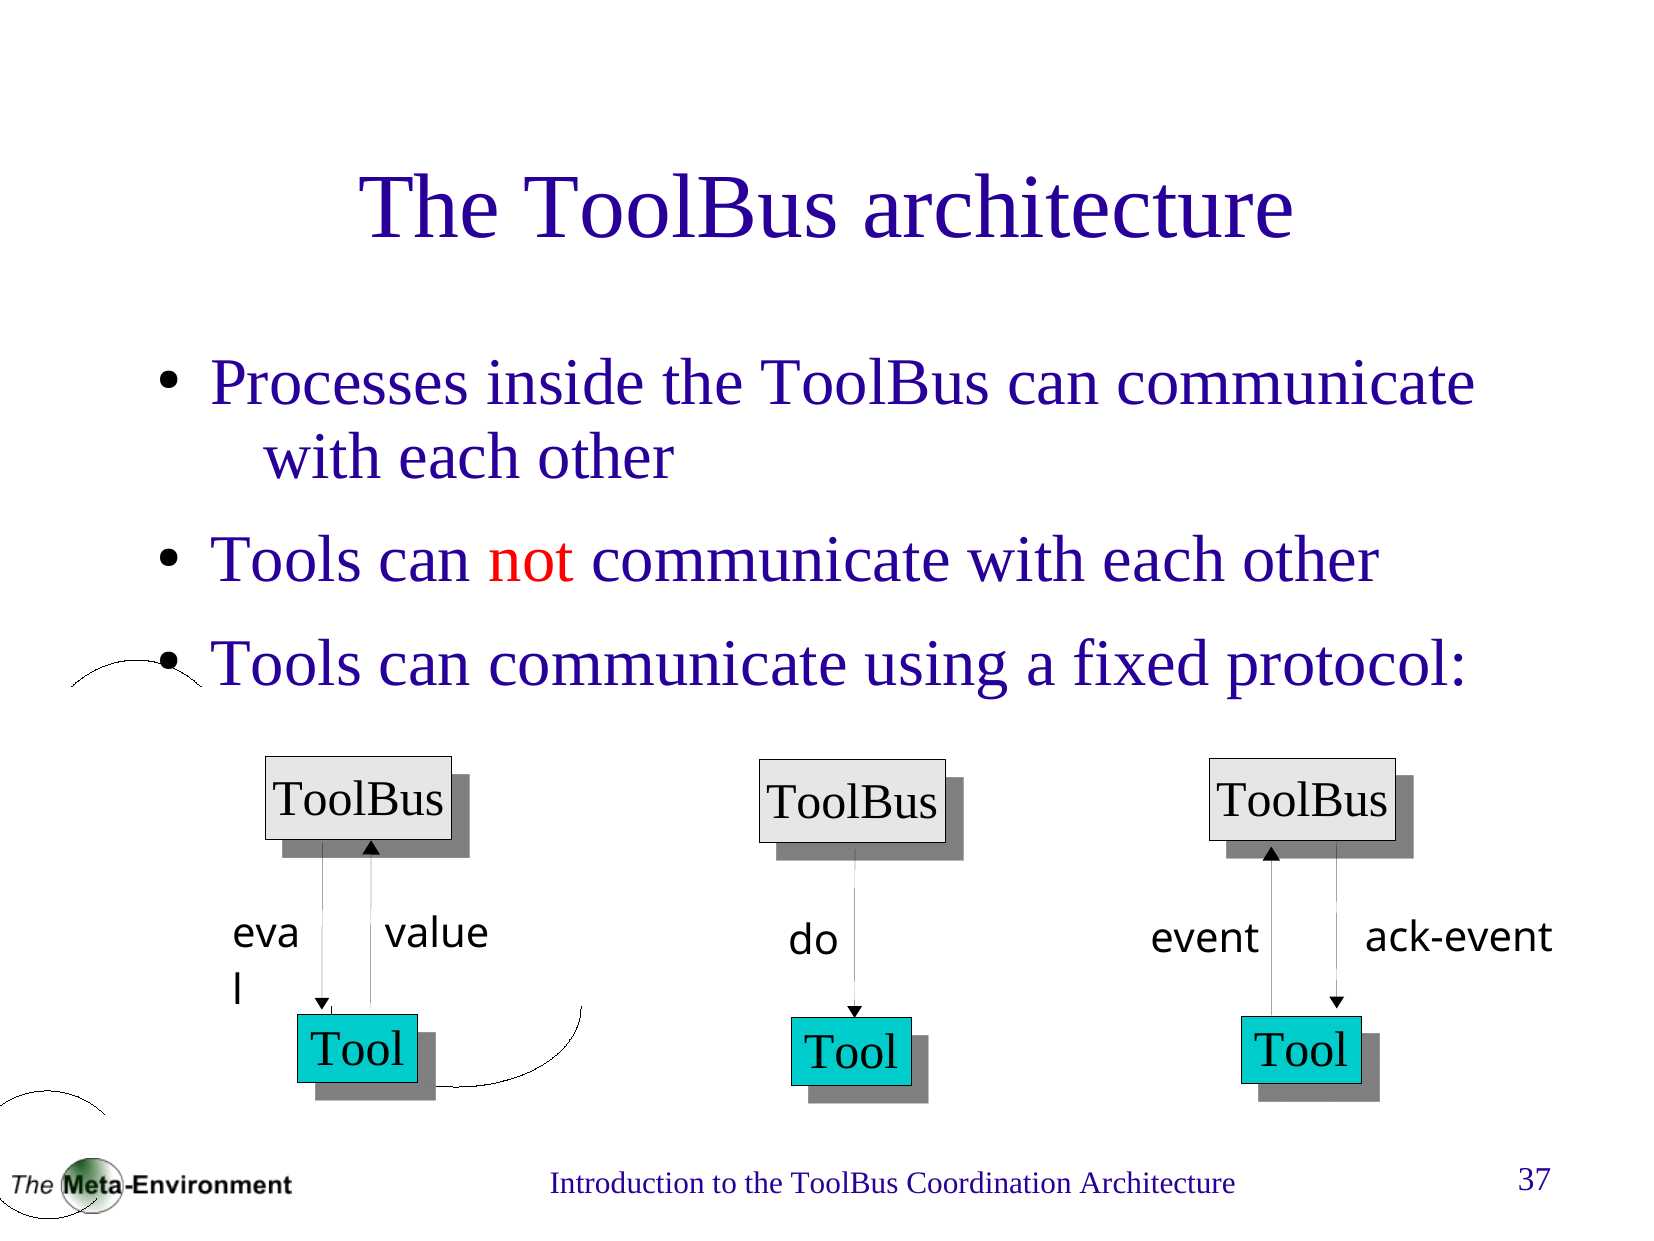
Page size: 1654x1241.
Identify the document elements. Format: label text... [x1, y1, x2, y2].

text_box do [788, 909, 847, 968]
text_box ack-event [1364, 906, 1555, 965]
text_box eval [232, 902, 311, 961]
text_box ToolBus [1209, 758, 1396, 841]
text_box Tool [1241, 1016, 1362, 1084]
title The ToolBus architecture [121, 102, 1534, 311]
text_box Tool [297, 1014, 418, 1083]
text_box event [1150, 907, 1258, 967]
list Processes inside the ToolBus can communicate with each other Tools can not communicate with each other Tools can communicate using a fixed protocol: [121, 344, 1534, 726]
text_box ToolBus [759, 759, 946, 843]
picture [12, 1158, 292, 1214]
text_box Tool [791, 1017, 912, 1086]
text_box ToolBus [265, 756, 452, 840]
text_box value [384, 903, 483, 962]
